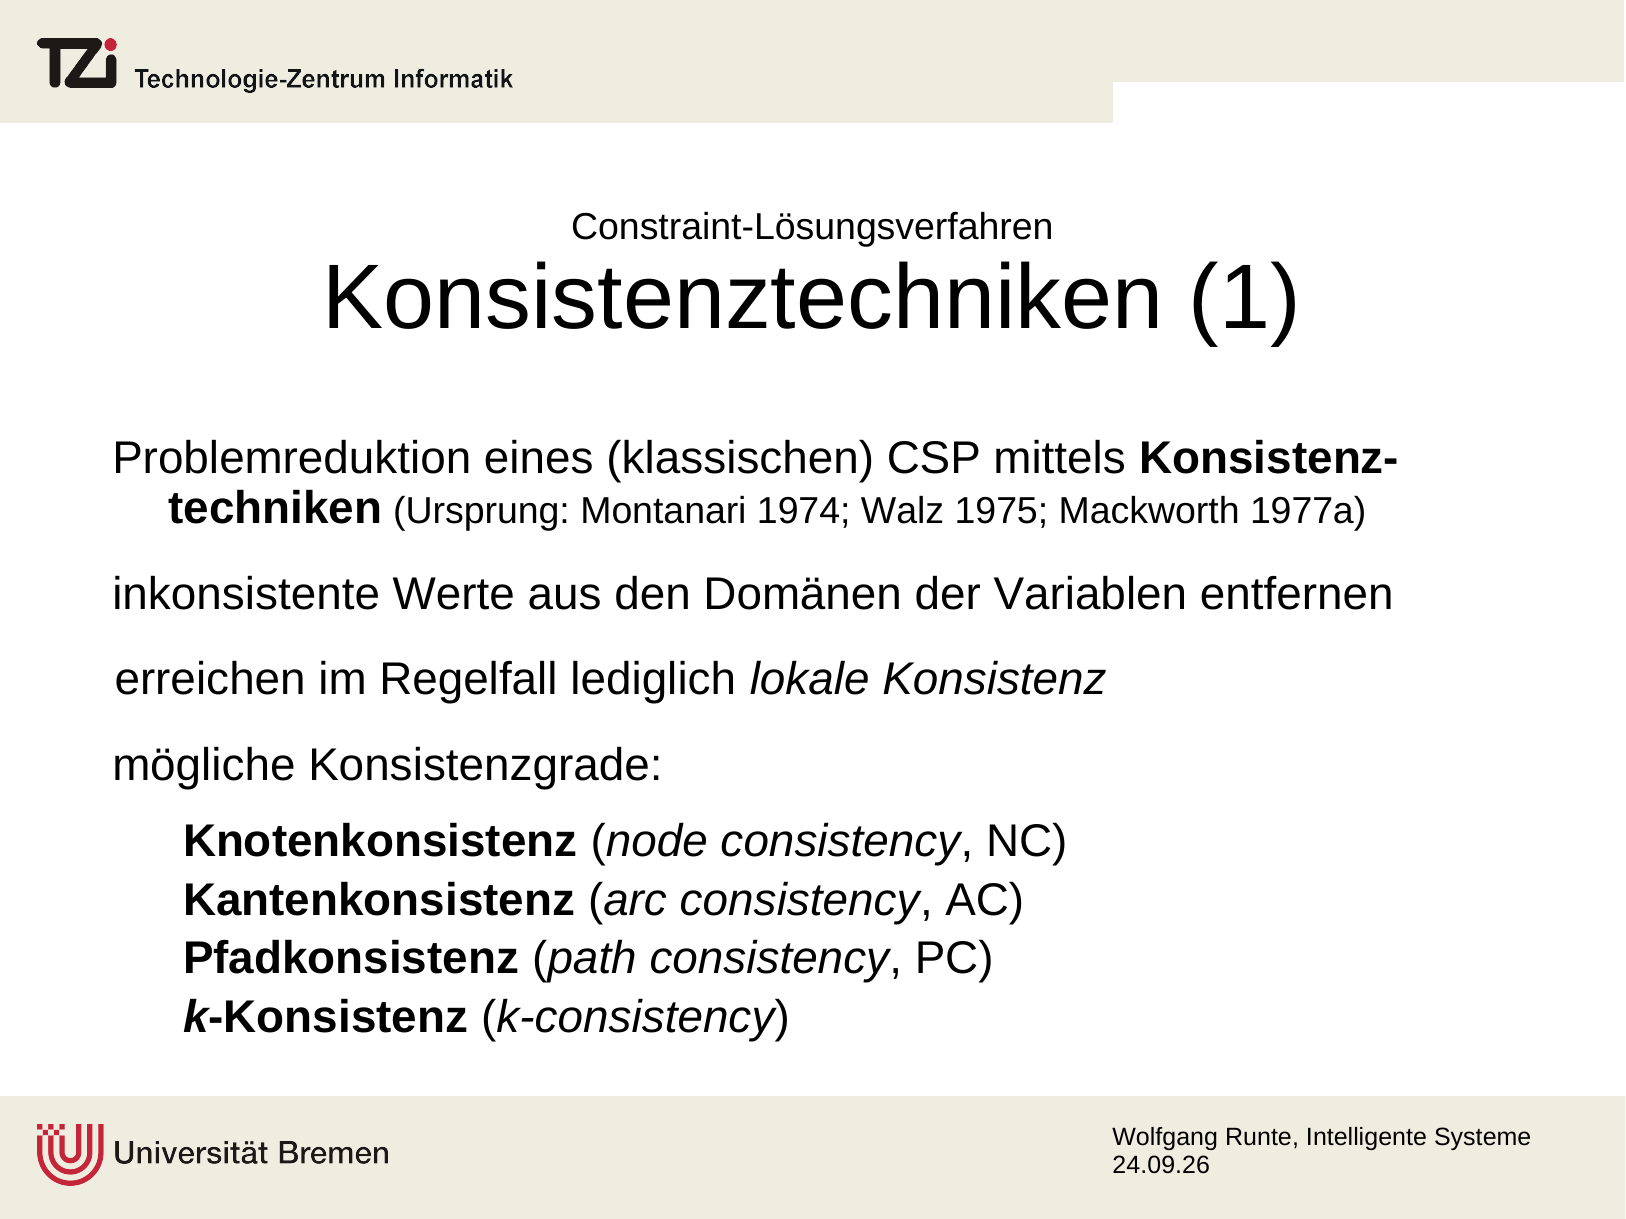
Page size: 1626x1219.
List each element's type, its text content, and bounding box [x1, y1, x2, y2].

list Problemreduktion eines (klassischen) CSP mittels Konsistenz-techniken (Ursprung: Montanari 1974; Walz 1975; Mackworth 1977a) inkonsistente Werte aus den Domänen der Variablen entfernen erreichen im Regelfall lediglich lokale Konsistenz mögliche Konsistenzgrade: Knotenkonsistenz (node consistency, NC) Kantenkonsistenz (arc consistency, AC) Pfadkonsistenz (path consistency, PC) k-Konsistenz (k-consistency) [112, 433, 1513, 1070]
title Constraint-Lösungsverfahren Konsistenztechniken (1) [112, 162, 1513, 393]
picture [37, 38, 513, 93]
picture [37, 1124, 388, 1186]
